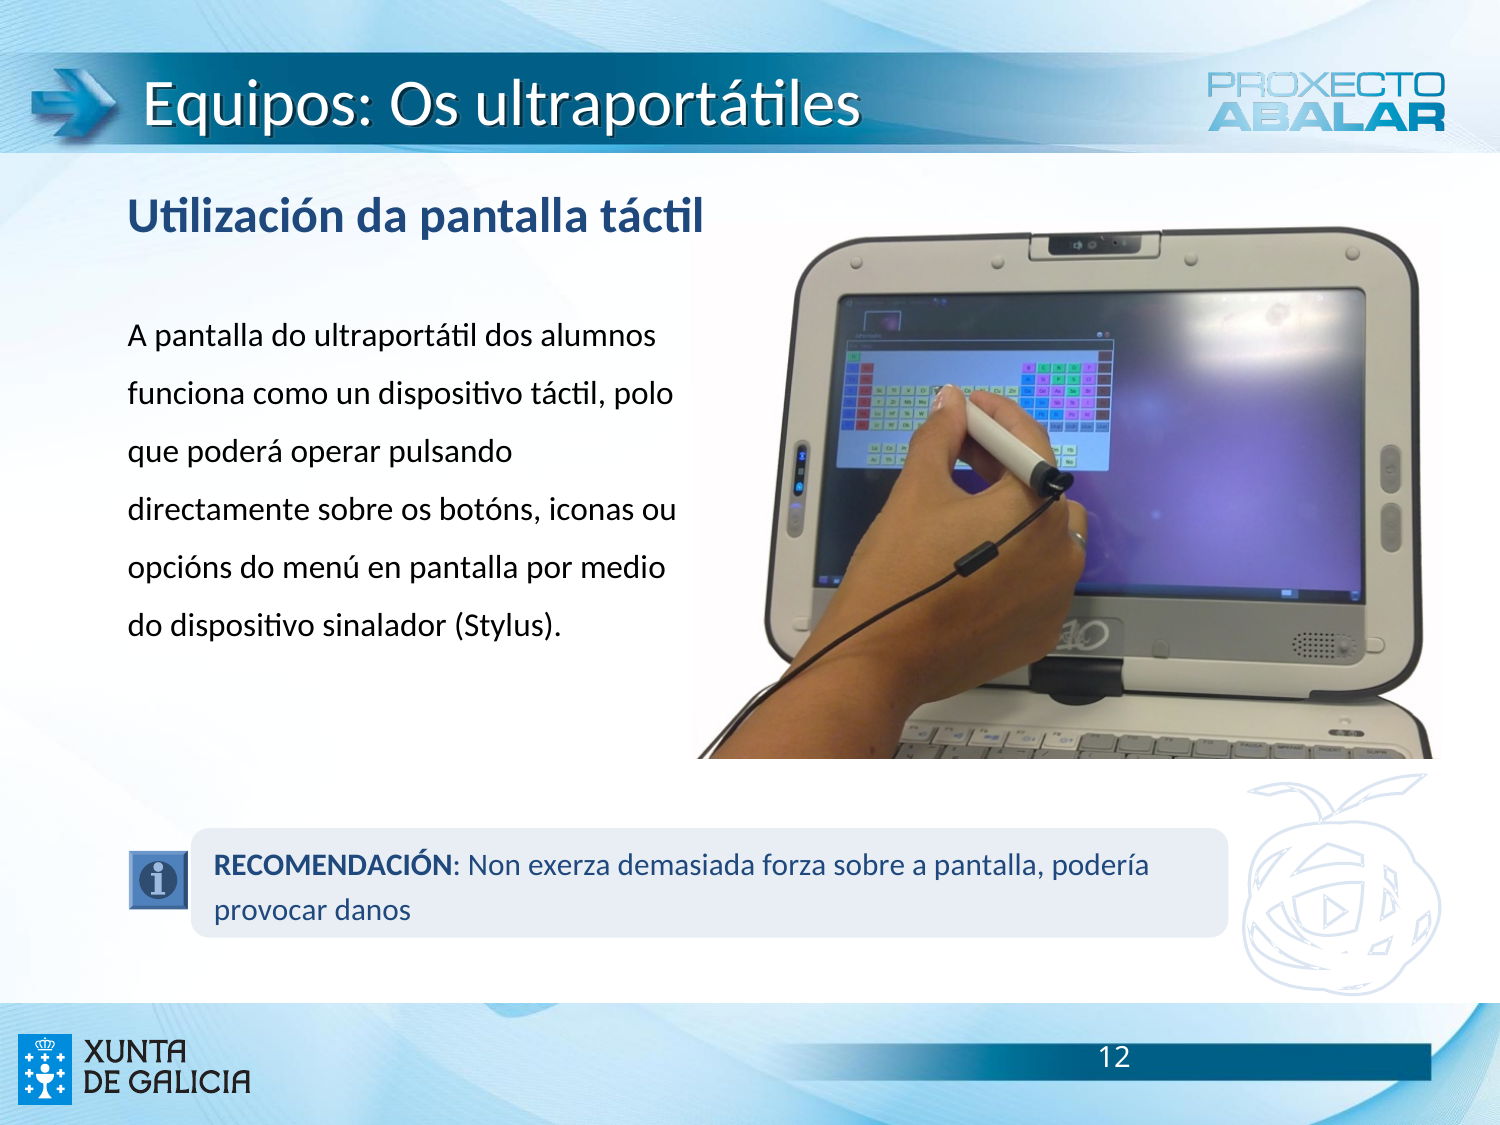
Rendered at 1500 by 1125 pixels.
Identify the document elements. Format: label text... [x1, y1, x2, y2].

text_box <número> [1082, 1031, 1433, 1092]
text_box [130, 850, 188, 910]
text_box [1242, 773, 1442, 997]
text_box [190, 831, 1220, 938]
text_box Utilización da pantalla táctil [113, 147, 975, 251]
picture [0, 0, 1500, 1125]
text_box RECOMENDACIÓN: Non exerza demasiada forza sobre a pantalla, podería provocar danos [199, 829, 1231, 935]
text_box A pantalla do ultraportátil dos alumnos funciona como un dispositivo táctil, polo que poderá operar pulsando directamente sobre os botóns, iconas ou opcións do menú en pantalla por medio do dispositivo sinalador (Stylus). [113, 287, 704, 651]
text_box Equipos: Os ultraportátiles [142, 58, 863, 139]
